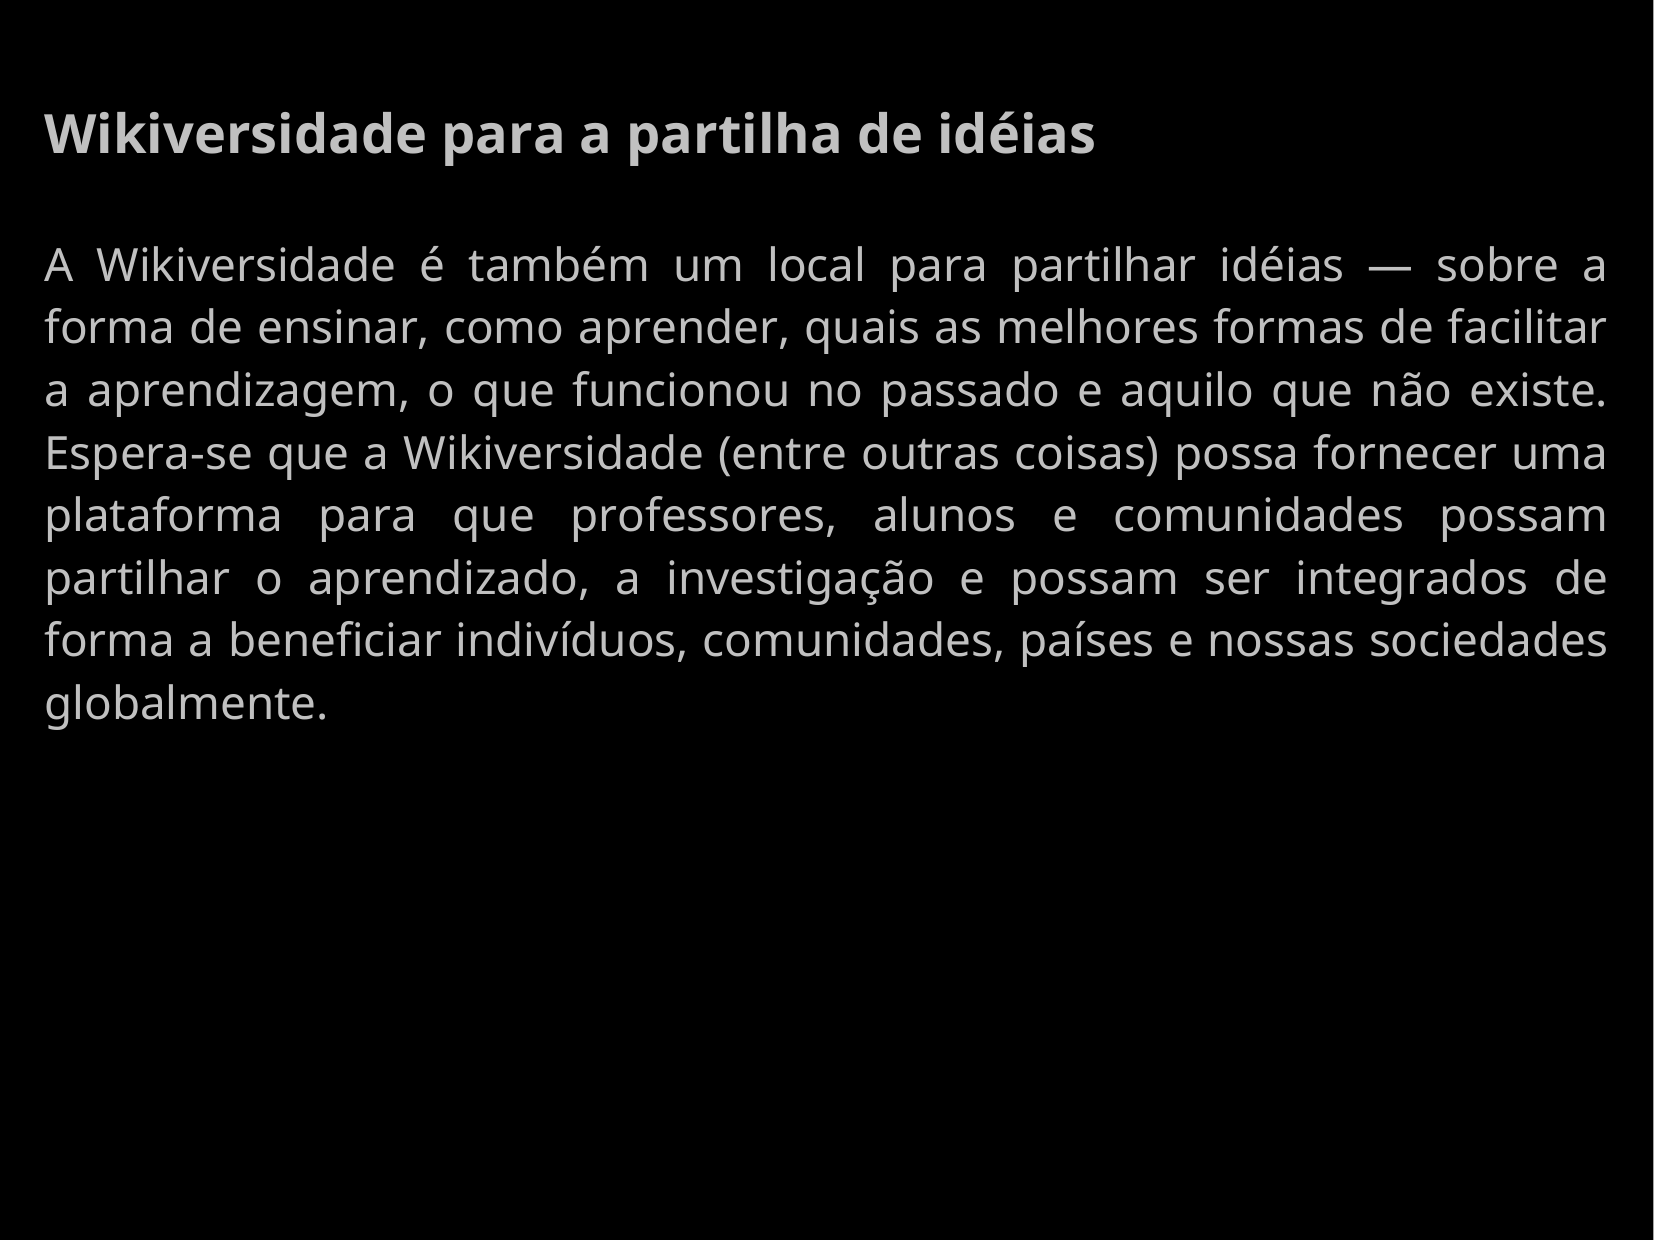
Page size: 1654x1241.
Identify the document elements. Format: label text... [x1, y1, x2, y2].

text_box Wikiversidade para a partilha de idéias A Wikiversidade é também um local para partilhar idéias — sobre a forma de ensinar, como aprender, quais as melhores formas de facilitar a aprendizagem, o que funcionou no passado e aquilo que não existe. Espera-se que a Wikiversidade (entre outras coisas) possa fornecer uma plataforma para que professores, alunos e comunidades possam partilhar o aprendizado, a investigação e possam ser integrados de forma a beneficiar indivíduos, comunidades, países e nossas sociedades globalmente. [29, 88, 1625, 1241]
